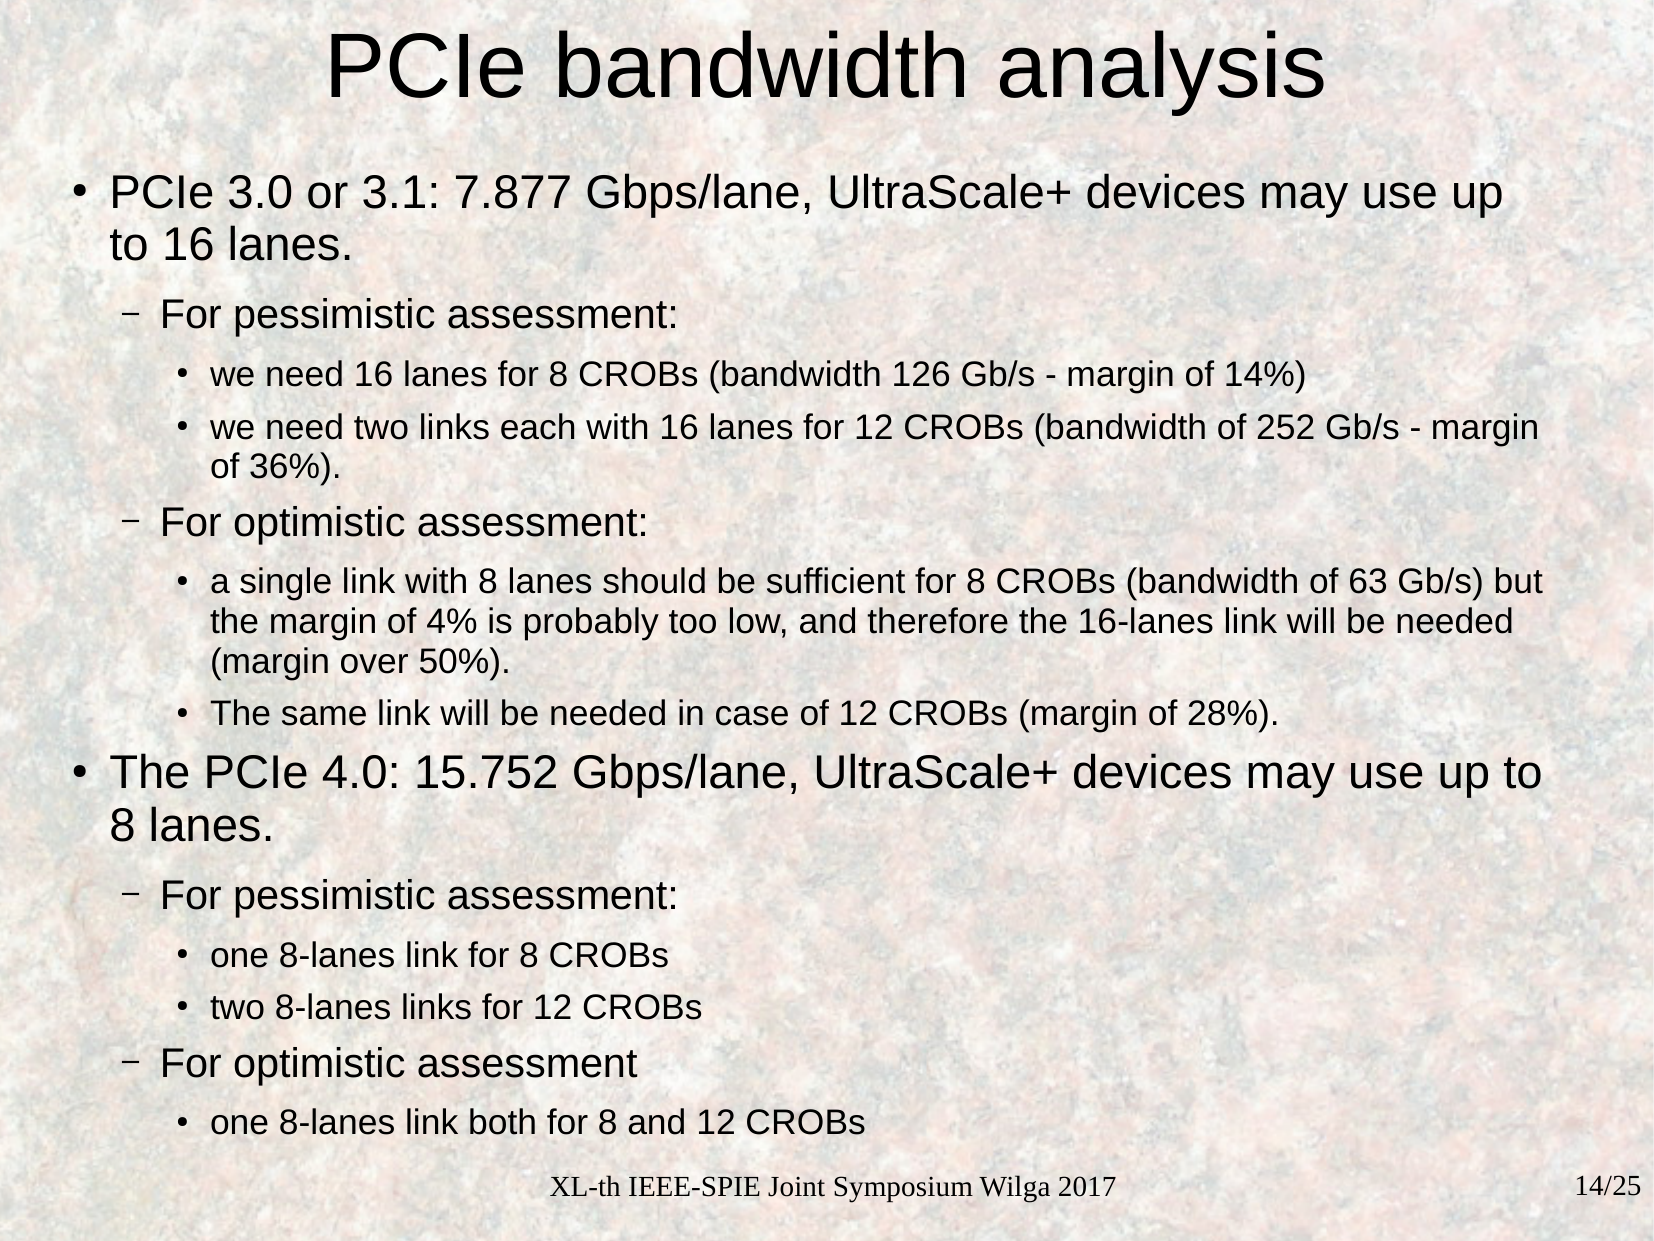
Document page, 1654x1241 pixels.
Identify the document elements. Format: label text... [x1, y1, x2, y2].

title PCIe bandwidth analysis [82, 13, 1571, 119]
list PCIe 3.0 or 3.1: 7.877 Gbps/lane, UltraScale+ devices may use up to 16 lanes. For pessimistic assessment: we need 16 lanes for 8 CROBs (bandwidth 126 Gb/s - margin of 14%) we need two links each with 16 lanes for 12 CROBs (bandwidth of 252 Gb/s - margin of 36%). For optimistic assessment: a single link with 8 lanes should be sufficient for 8 CROBs (bandwidth of 63 Gb/s) but the margin of 4% is probably too low, and therefore the 16-lanes link will be needed (margin over 50%). The same link will be needed in case of 12 CROBs (margin of 28%). The PCIe 4.0: 15.752 Gbps/lane, UltraScale+ devices may use up to 8 lanes. For pessimistic assessment: one 8-lanes link for 8 CROBs two 8-lanes links for 12 CROBs For optimistic assessment one 8-lanes link both for 8 and 12 CROBs [59, 165, 1548, 1146]
picture [0, 0, 1654, 1241]
